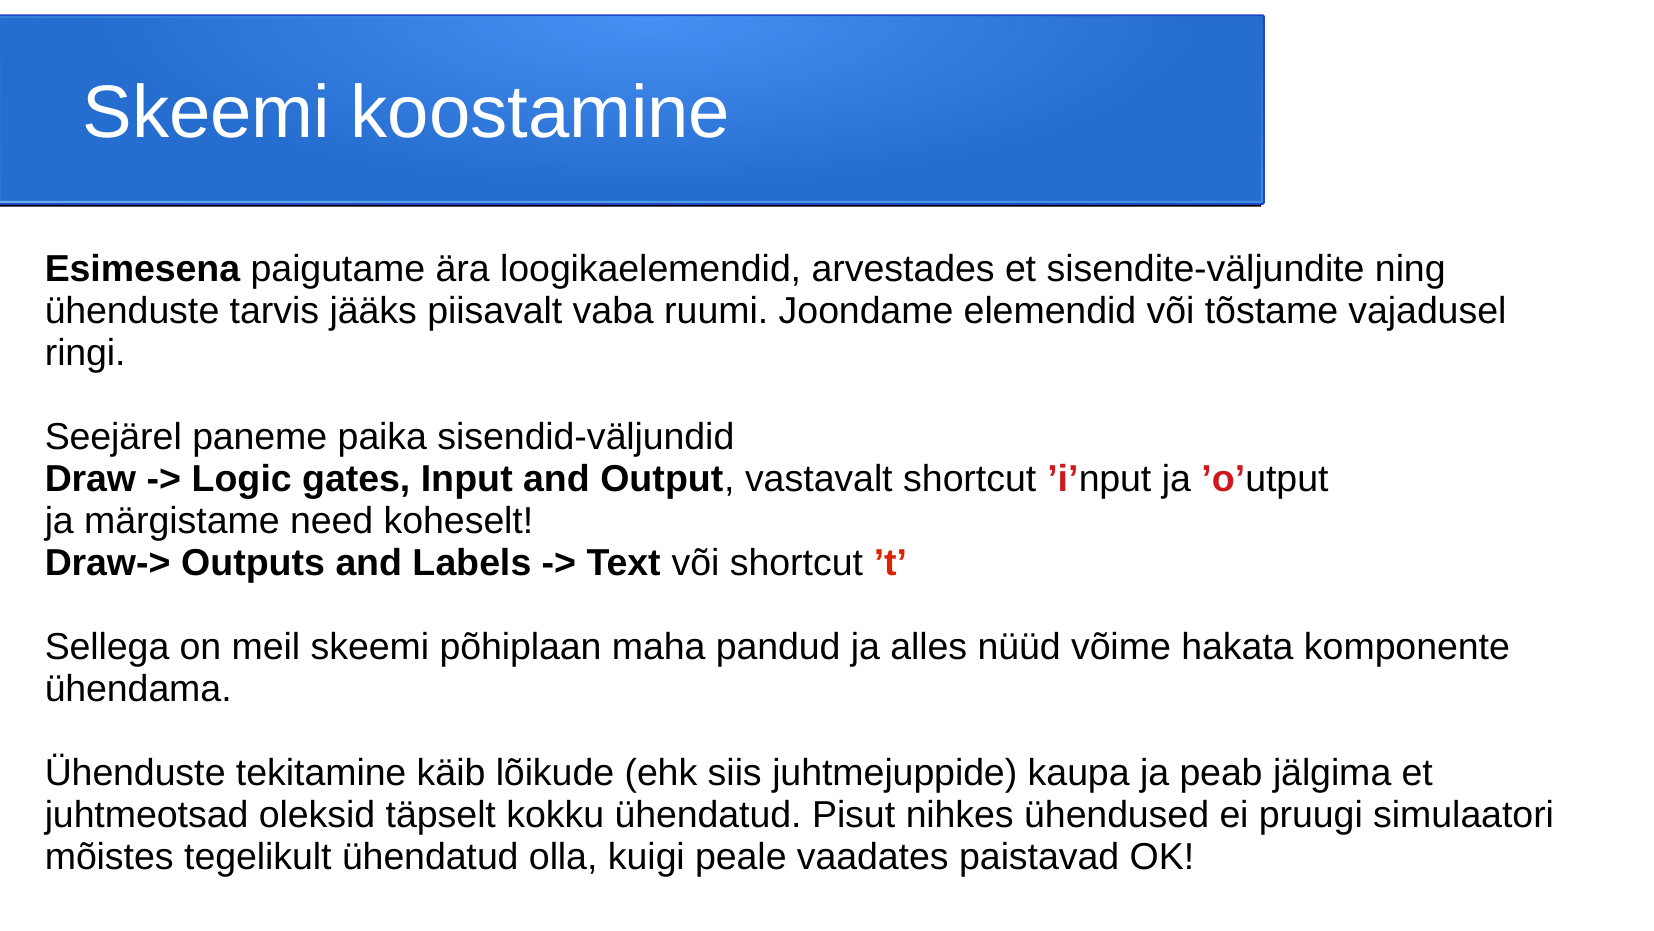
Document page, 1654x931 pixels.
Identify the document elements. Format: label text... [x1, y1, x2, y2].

title Skeemi koostamine [82, 35, 1235, 189]
text_box Esimesena paigutame ära loogikaelemendid, arvestades et sisendite-väljundite ning ühenduste tarvis jääks piisavalt vaba ruumi. Joondame elemendid või tõstame vajadusel ringi. Seejärel paneme paika sisendid-väljundid Draw -> Logic gates, Input and Output, vastavalt shortcut ’i’nput ja ’o’utput ja märgistame need koheselt! Draw-> Outputs and Labels -> Text või shortcut ’t’ Sellega on meil skeemi põhiplaan maha pandud ja alles nüüd võime hakata komponente ühendama. Ühenduste tekitamine käib lõikude (ehk siis juhtmejuppide) kaupa ja peab jälgima et juhtmeotsad oleksid täpselt kokku ühendatud. Pisut nihkes ühendused ei pruugi simulaatori mõistes tegelikult ühendatud olla, kuigi peale vaadates paistavad OK! [30, 240, 1606, 885]
